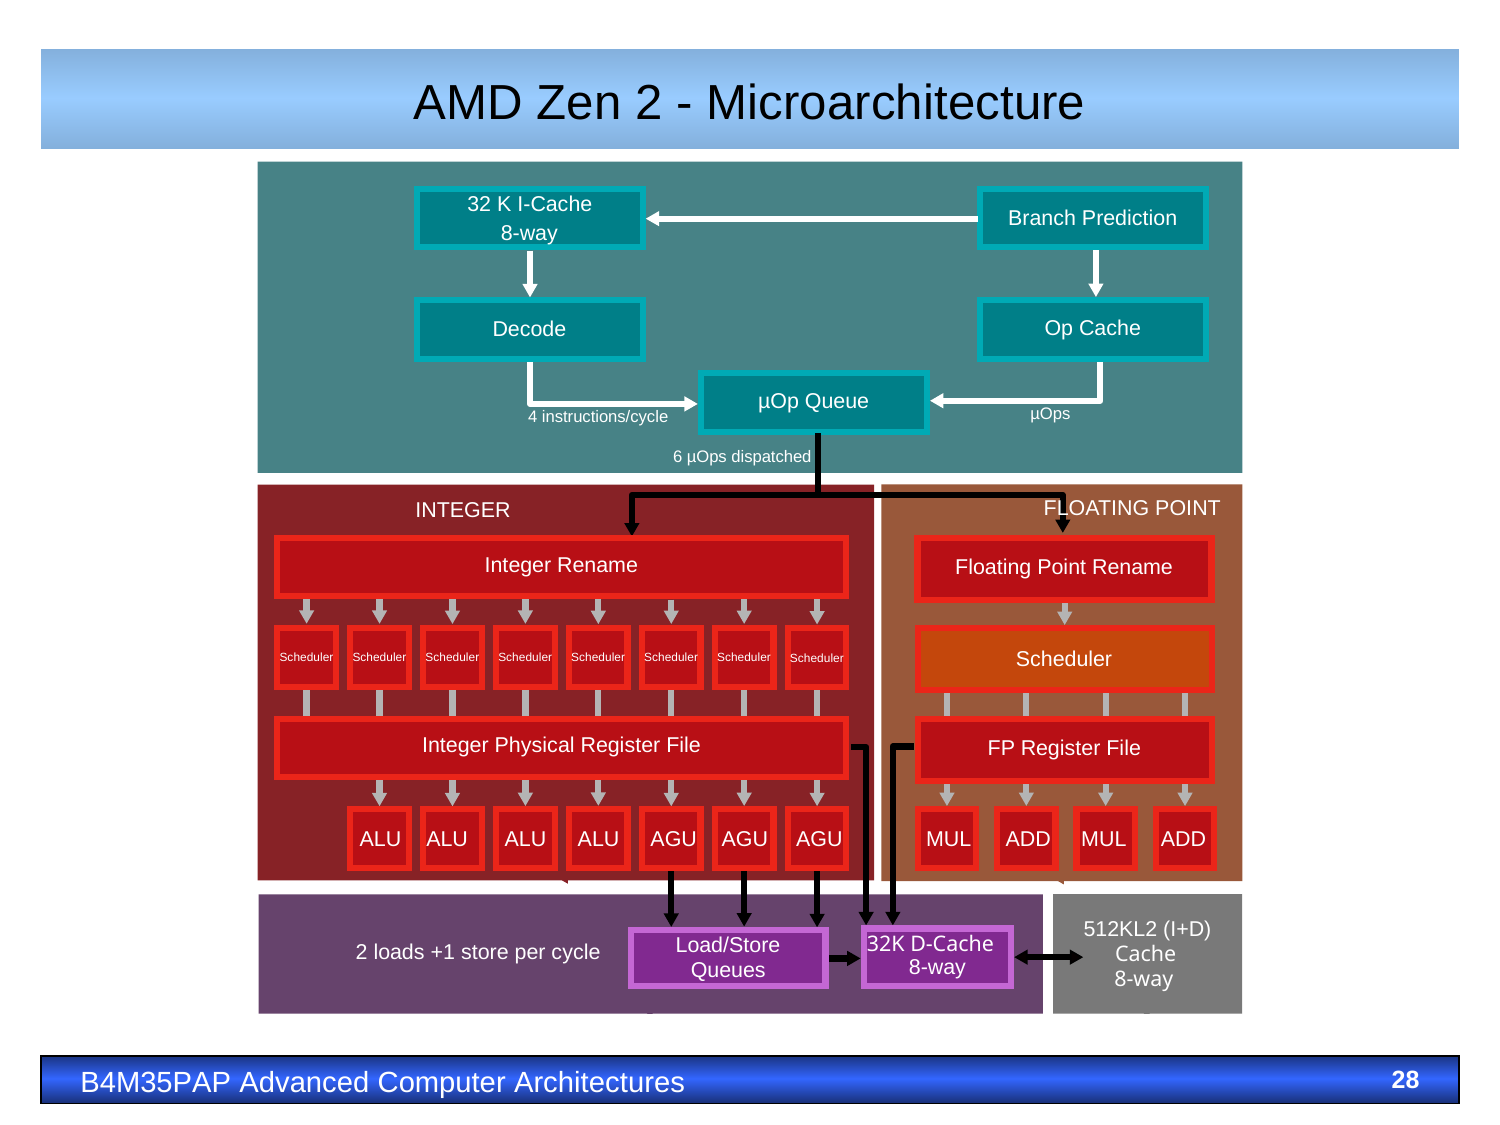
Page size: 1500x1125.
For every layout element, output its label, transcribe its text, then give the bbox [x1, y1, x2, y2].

picture [257, 161, 1243, 1014]
title AMD Zen 2 - Microarchitecture [41, 49, 1459, 149]
